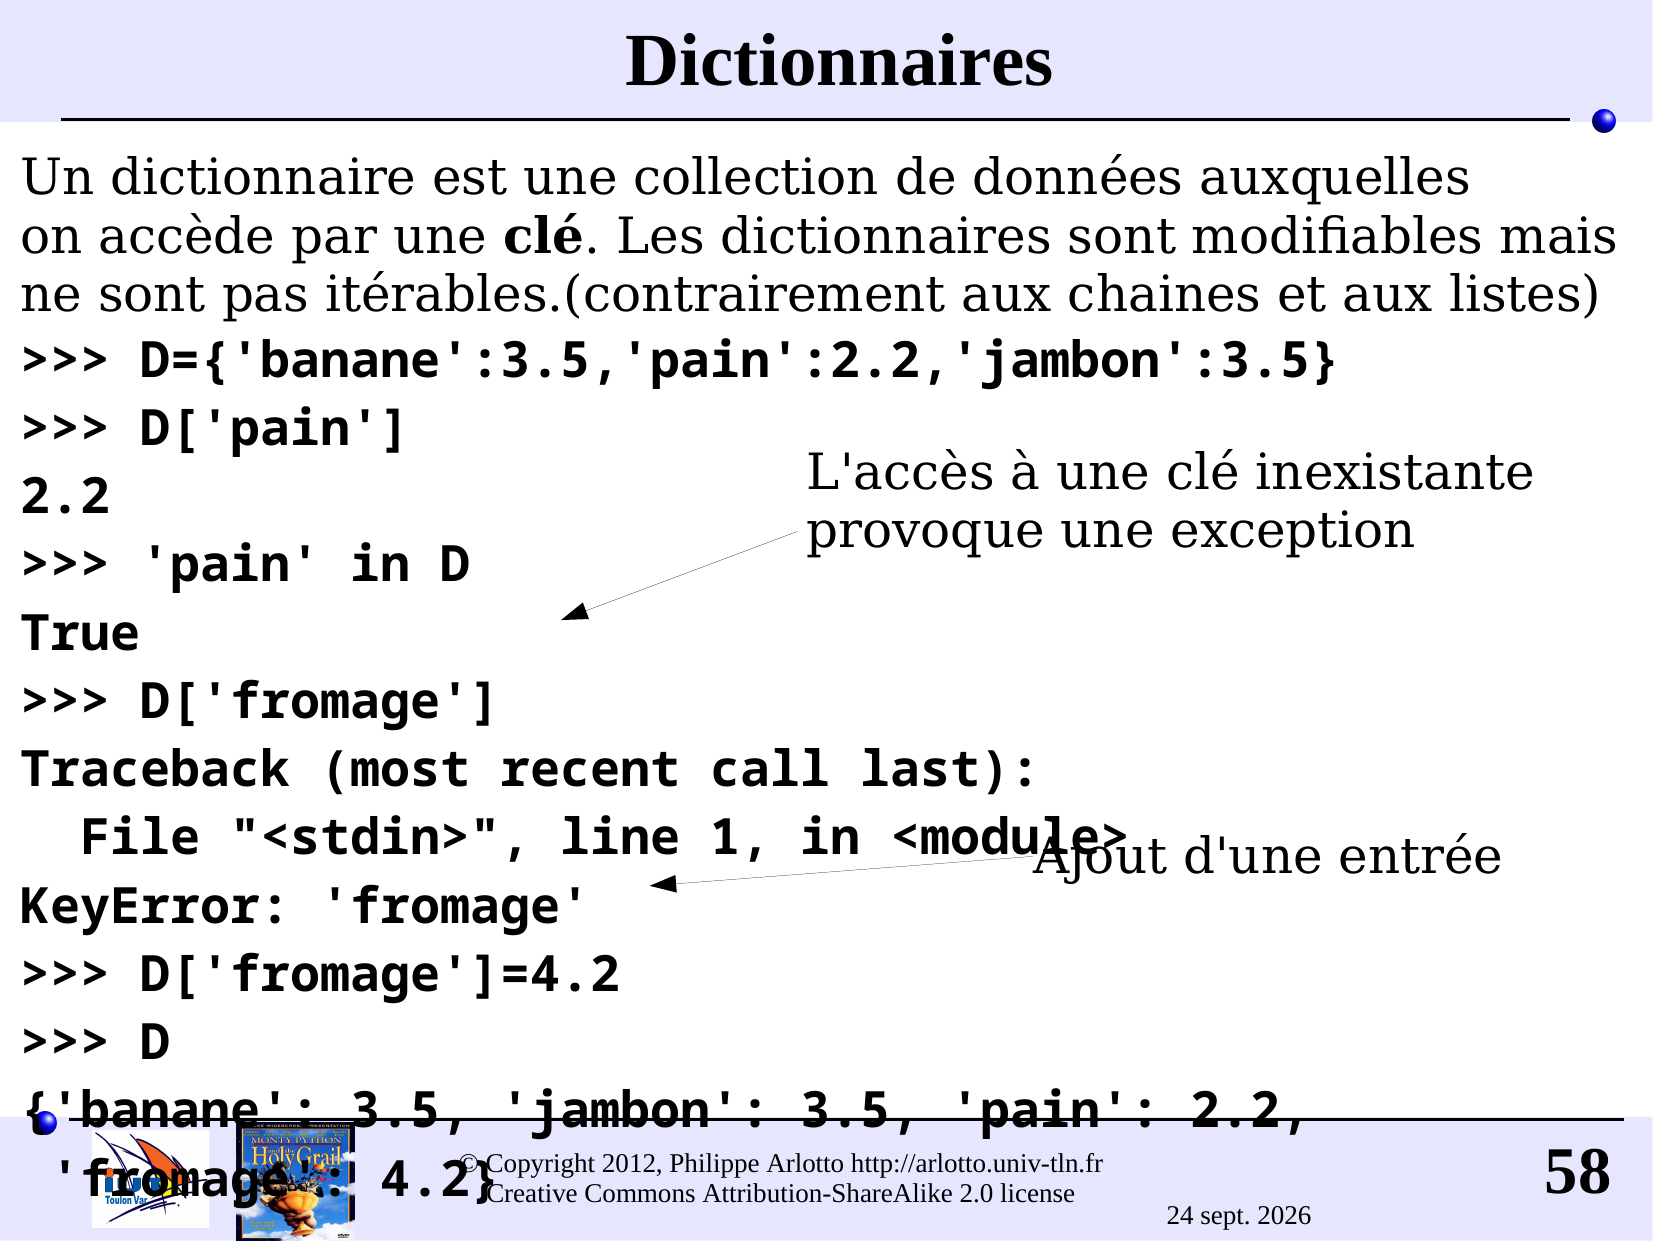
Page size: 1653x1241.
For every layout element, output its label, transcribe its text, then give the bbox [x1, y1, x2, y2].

picture [239, 1174, 250, 1190]
text_box Un dictionnaire est une collection de données auxquelles on accède par une clé. Les dictionnaires sont modifiables mais ne sont pas itérables.(contrairement aux chaines et aux listes) >>> D={'banane':3.5,'pain':2.2,'jambon':3.5} >>> D['pain'] 2.2 >>> 'pain' in D True >>> D['fromage'] Traceback (most recent call last): File "<stdin>", line 1, in <module> KeyError: 'fromage' >>> D['fromage']=4.2 >>> D {'banane': 3.5, 'jambon': 3.5, 'pain': 2.2, 'fromage': 4.2} [20, 148, 1621, 1095]
picture [236, 1122, 355, 1241]
text_box Ajout d'une entrée [1033, 826, 1504, 886]
title Dictionnaires [95, 11, 1585, 110]
text_box L'accès à une clé inexistante provoque une exception [806, 442, 1536, 561]
picture [236, 1193, 250, 1202]
